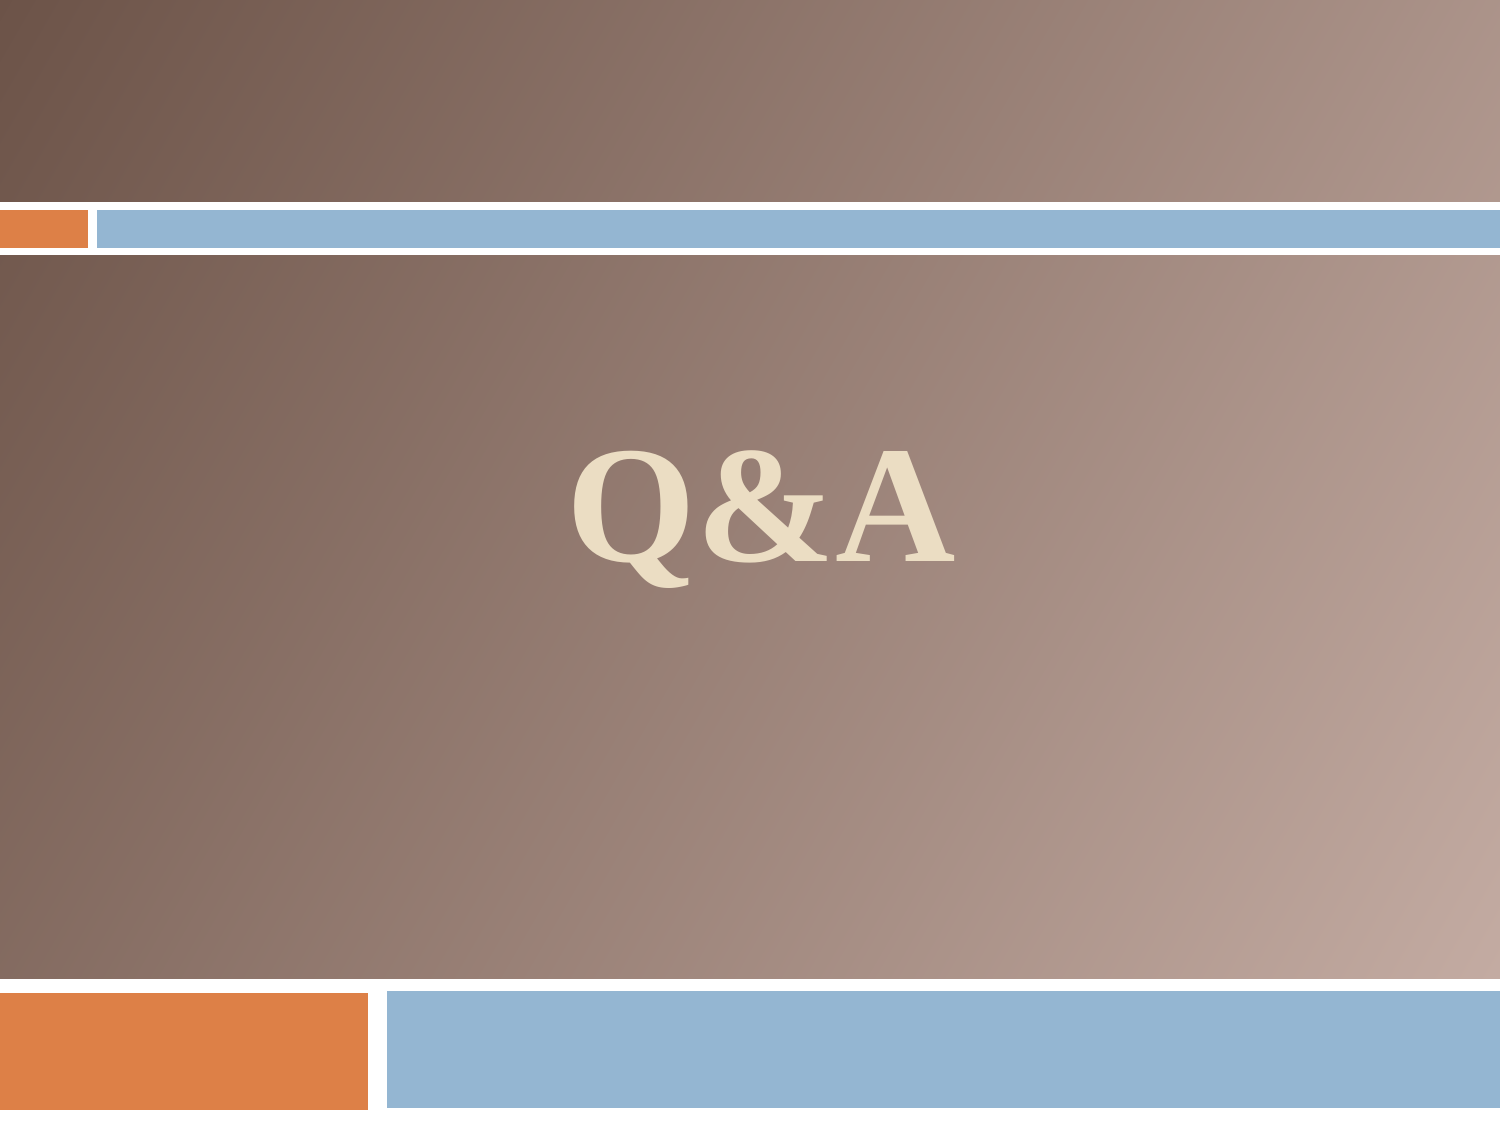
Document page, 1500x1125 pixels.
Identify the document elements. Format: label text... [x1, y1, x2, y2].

title Q&a [230, 302, 1293, 603]
